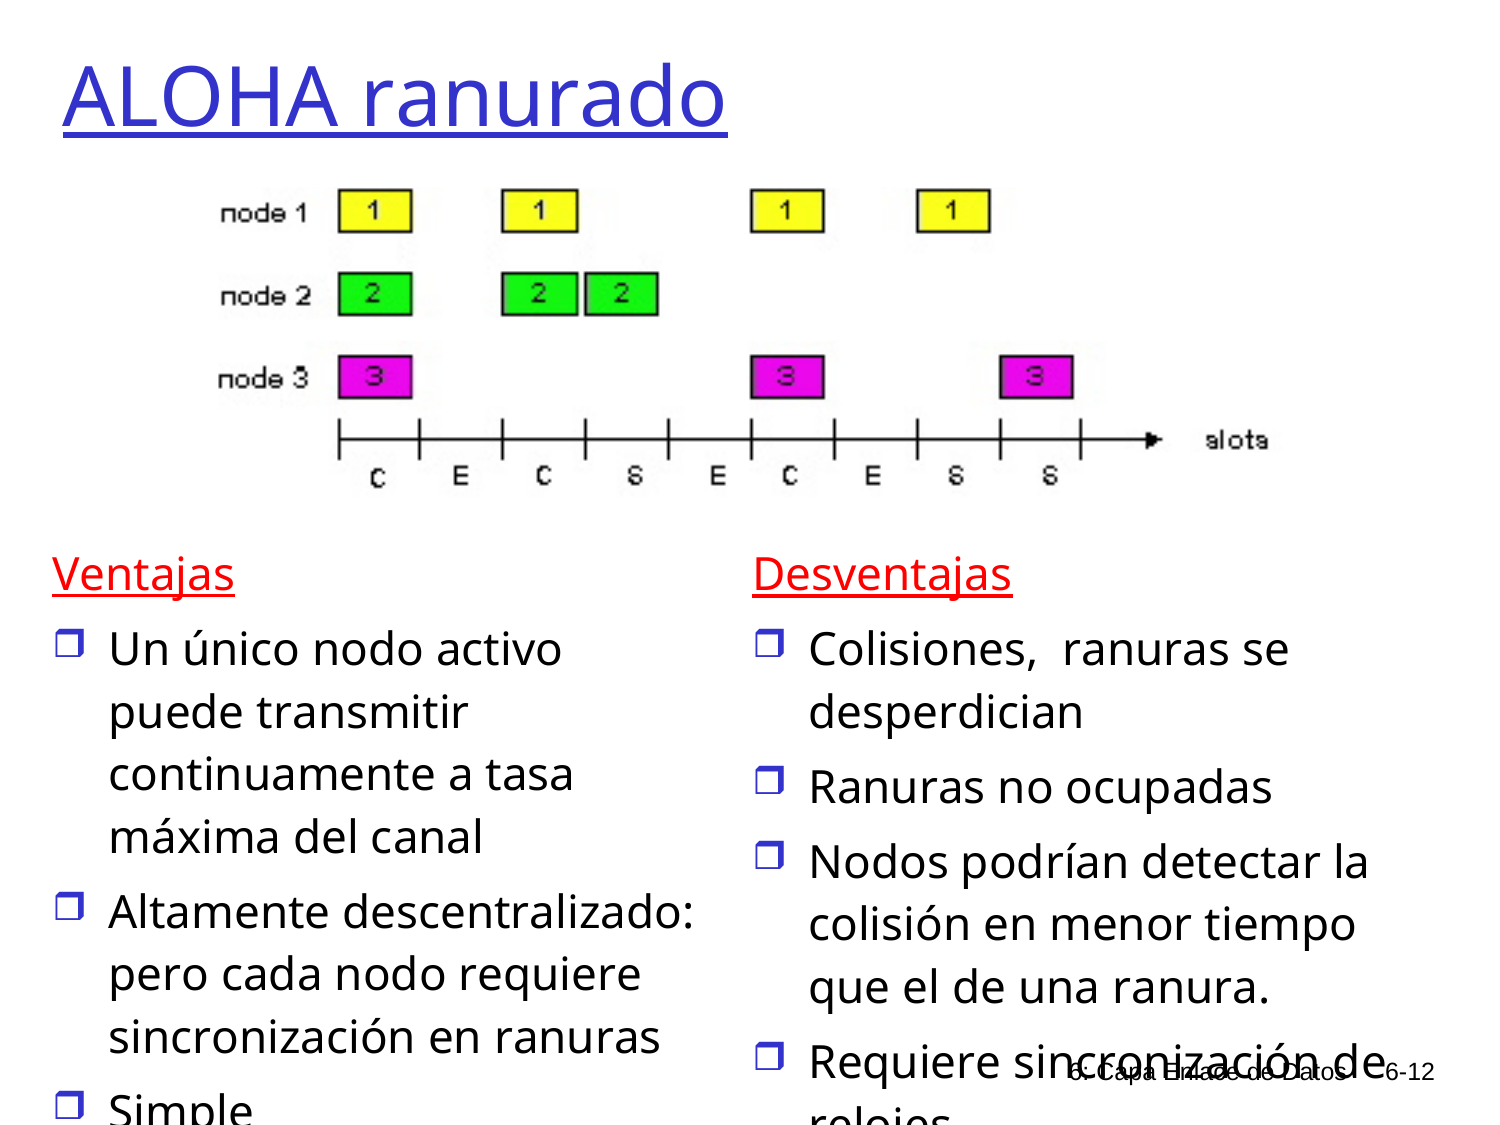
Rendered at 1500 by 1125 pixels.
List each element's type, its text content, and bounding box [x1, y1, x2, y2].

title ALOHA ranurado [47, 0, 1323, 188]
picture [87, 187, 1415, 509]
list Desventajas Colisiones, ranuras se desperdician Ranuras no ocupadas Nodos podrían detectar la colisión en menor tiempo que el de una ranura. Requiere sincronización de relojes [737, 534, 1426, 1060]
list Ventajas Un único nodo activo puede transmitir continuamente a tasa máxima del canal Altamente descentralizado: pero cada nodo requiere sincronización en ranuras Simple [37, 534, 713, 1060]
